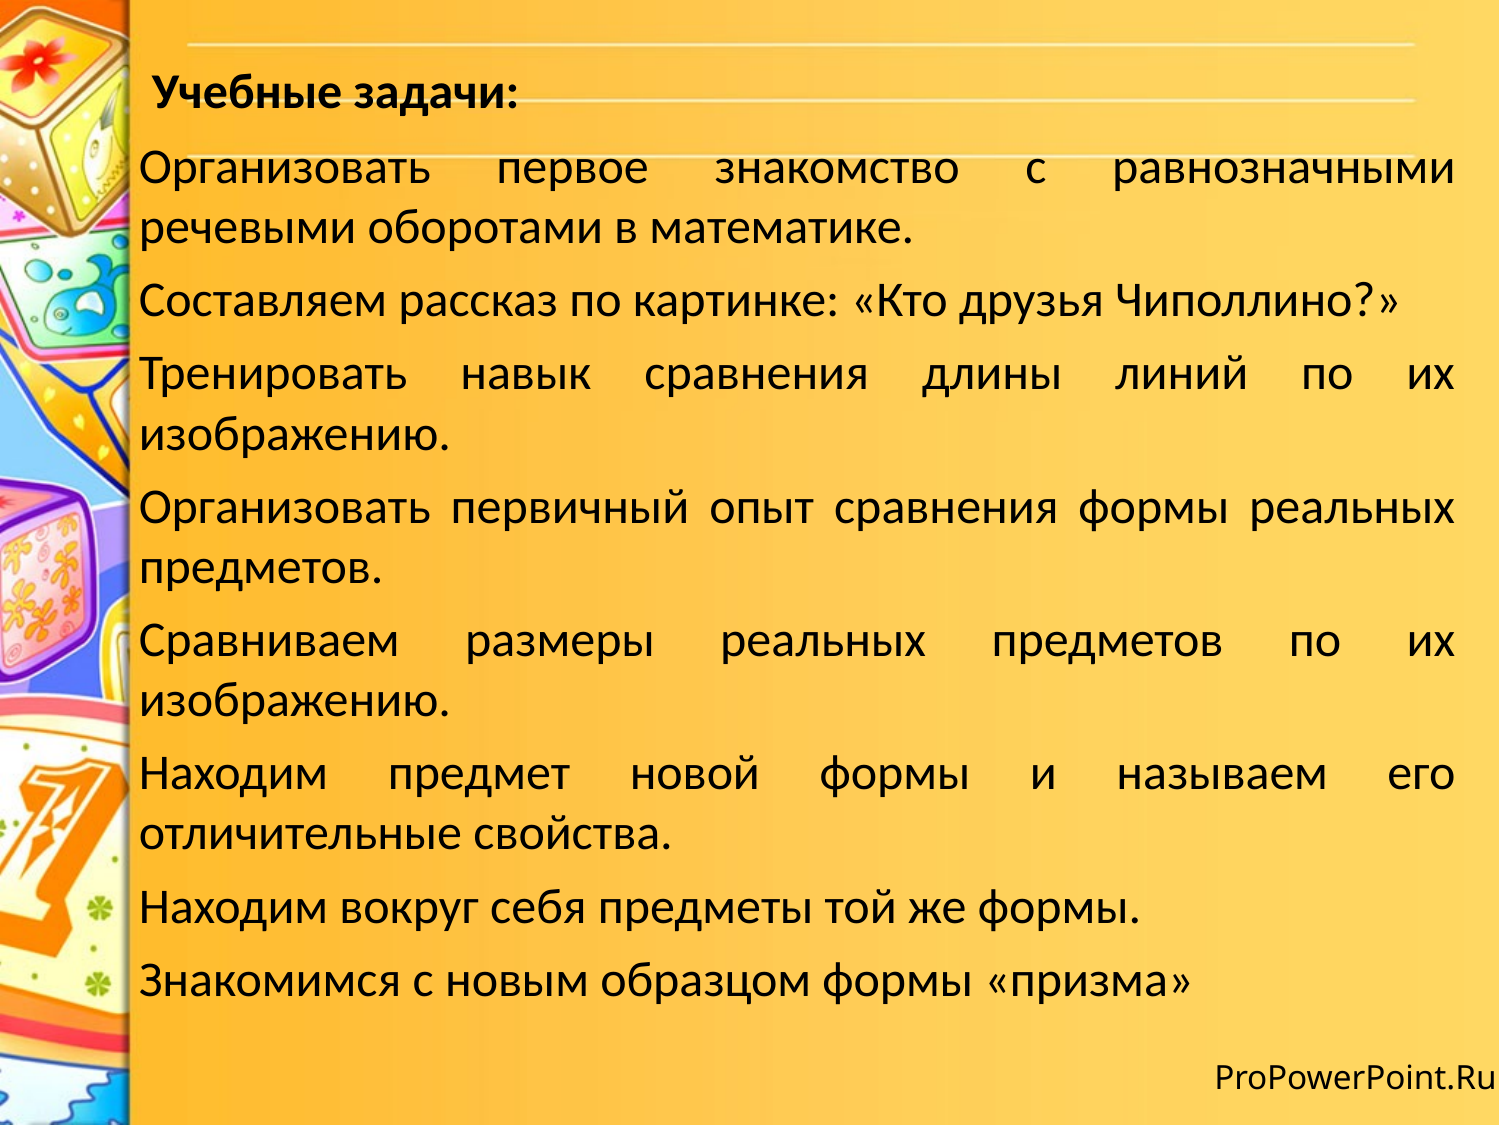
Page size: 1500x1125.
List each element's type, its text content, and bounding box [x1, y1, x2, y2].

picture [105, 1118, 122, 1125]
picture [0, 0, 1499, 1125]
picture [100, 260, 108, 272]
list Учебные задачи: Организовать первое знакомство с равнозначными речевыми оборотами в математике. Составляем рассказ по картинке: «Кто друзья Чиполлино?» Тренировать навык сравнения длины линий по их изображению. Организовать первичный опыт сравнения формы реальных предметов. Сравниваем размеры реальных предметов по их изображению. Находим предмет новой формы и называем его отличительные свойства. Находим вокруг себя предметы той же формы. Знакомимся с новым образцом формы «призма» [123, 42, 1471, 1106]
